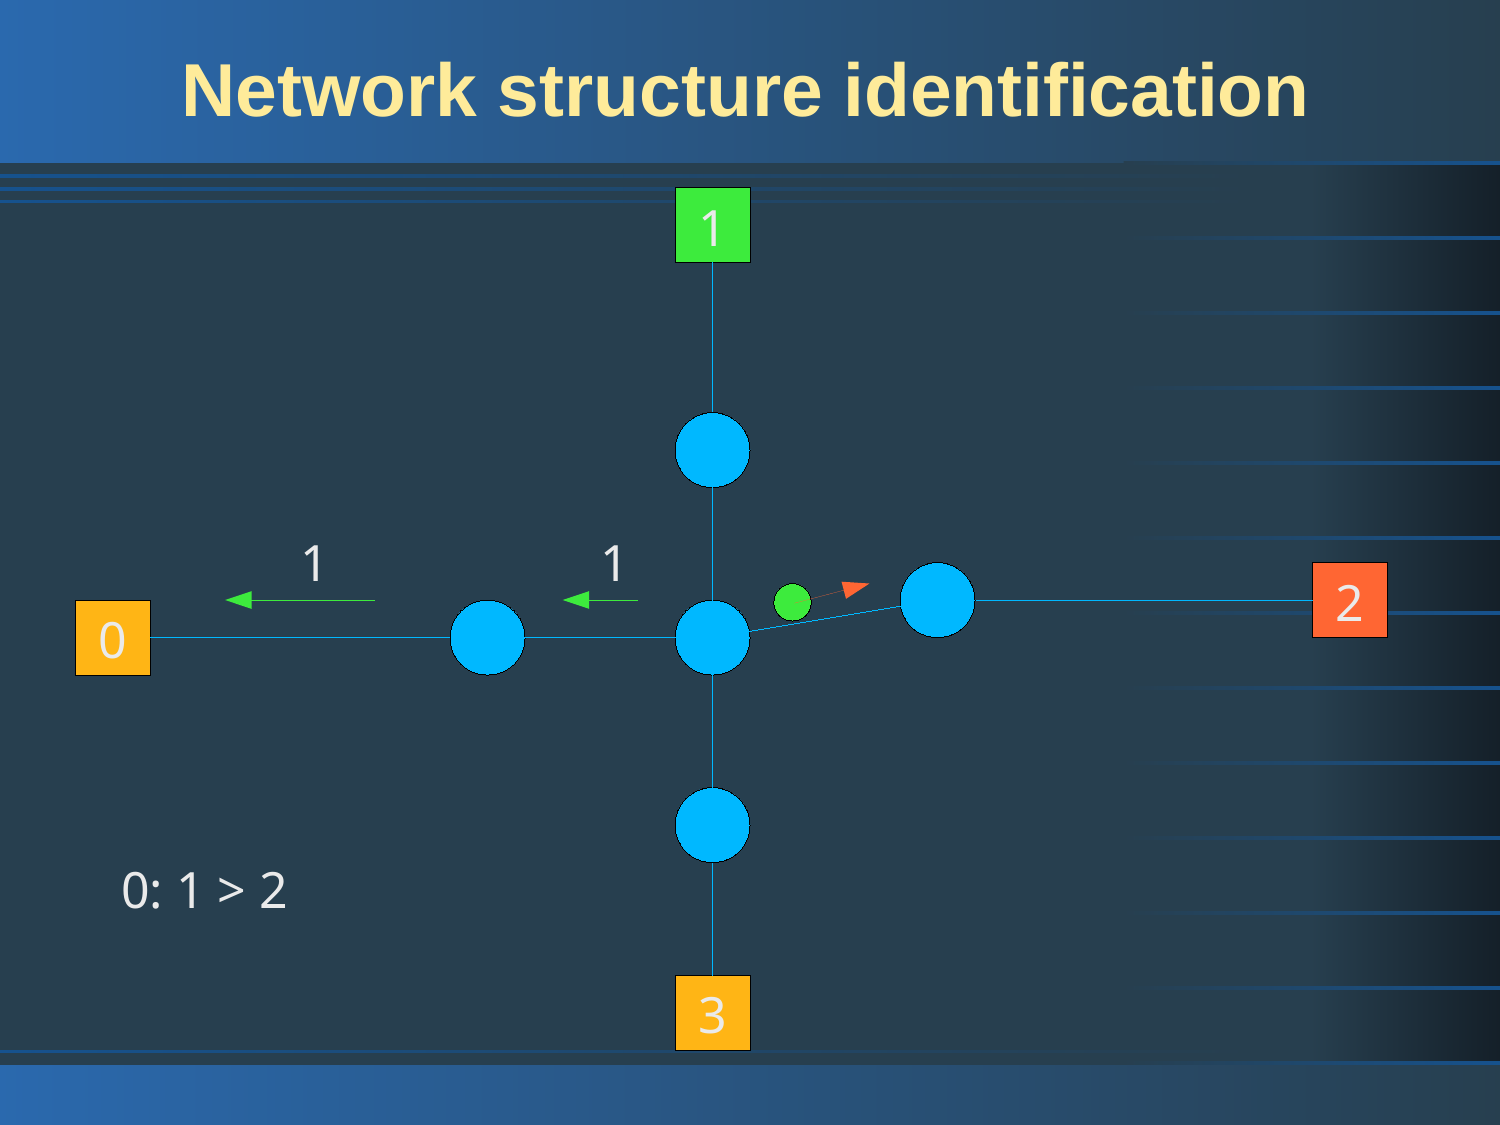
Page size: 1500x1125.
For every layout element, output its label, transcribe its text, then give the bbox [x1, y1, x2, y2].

text_box 1 [675, 187, 751, 263]
text_box [675, 787, 751, 863]
text_box 0 [75, 600, 151, 676]
text_box 1 [600, 525, 633, 596]
text_box 1 [300, 525, 333, 596]
text_box 3 [675, 975, 751, 1051]
text_box 0: 1 > 2 [121, 851, 317, 922]
title Network structure identification [83, 24, 1409, 151]
text_box 2 [1312, 562, 1388, 638]
text_box [675, 600, 751, 676]
text_box [675, 412, 751, 488]
text_box [450, 600, 526, 676]
text_box [773, 583, 812, 622]
text_box [900, 562, 976, 638]
